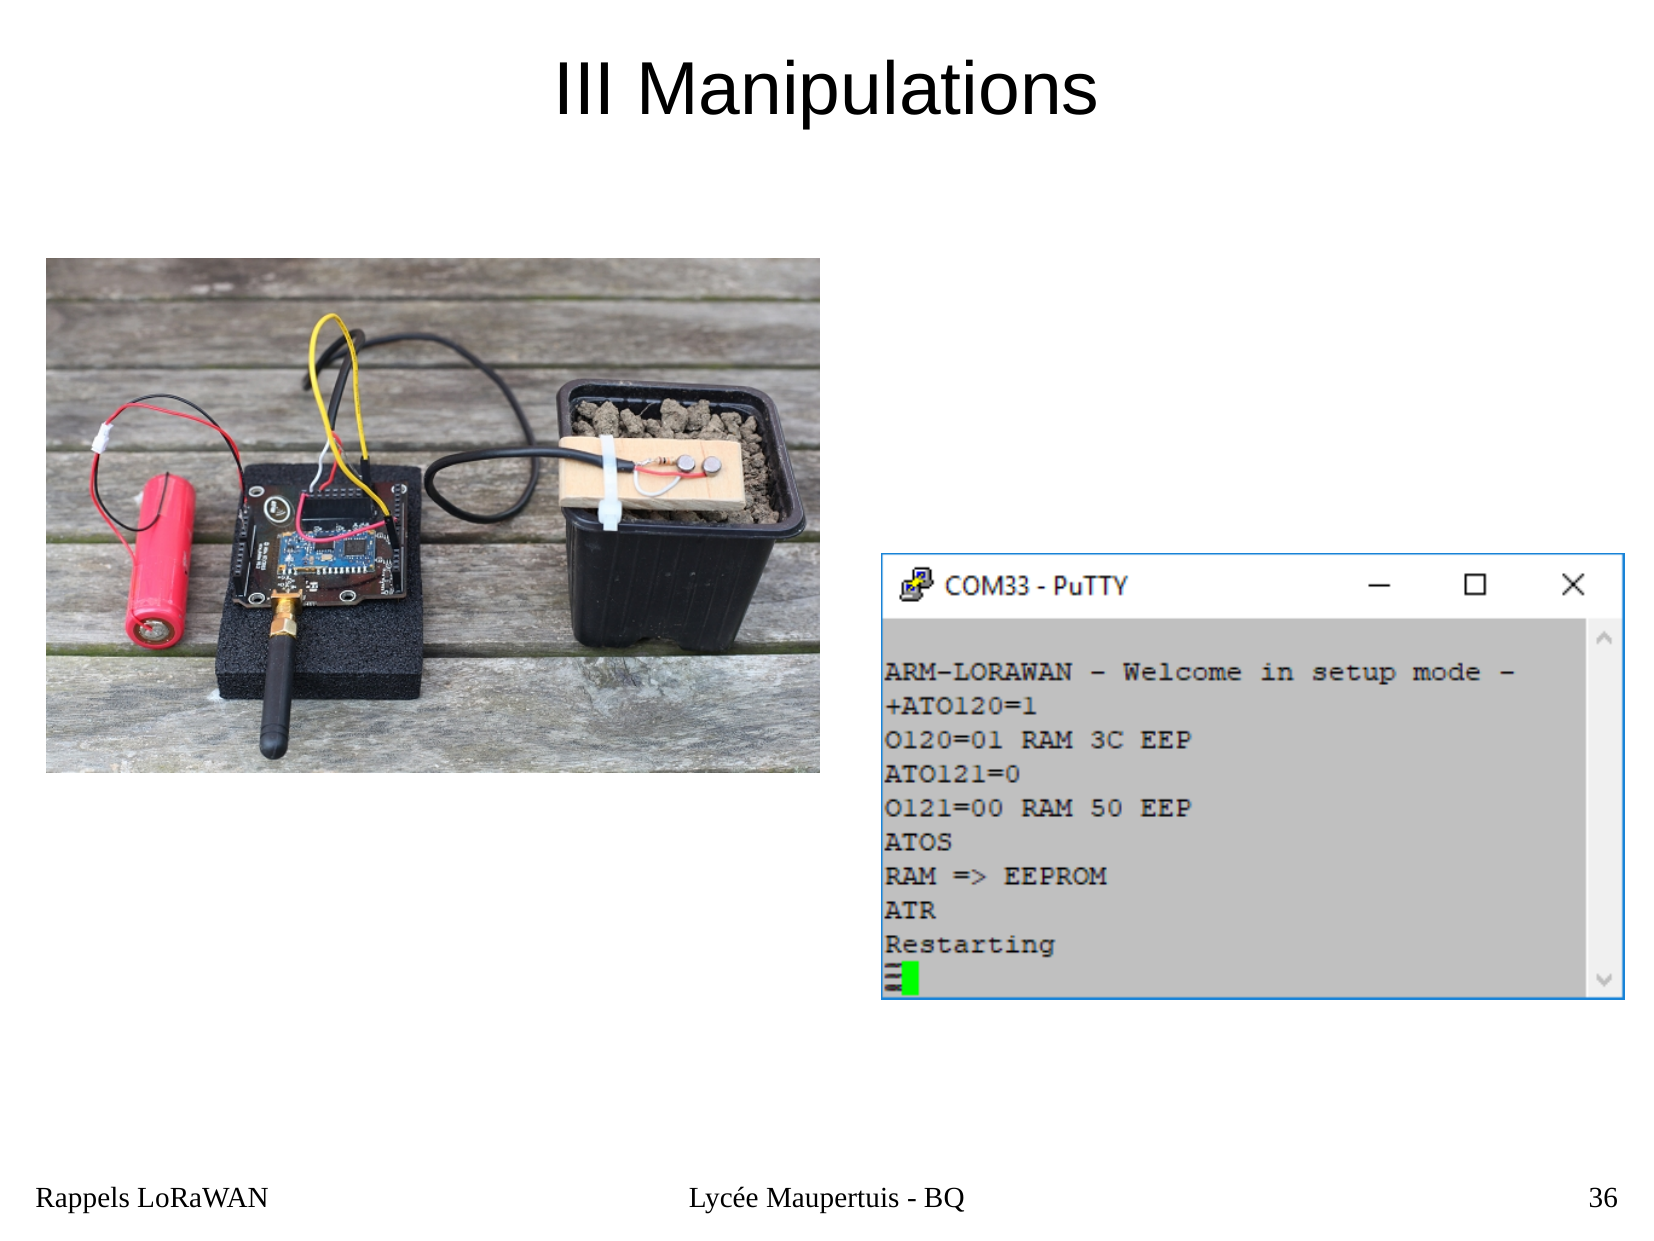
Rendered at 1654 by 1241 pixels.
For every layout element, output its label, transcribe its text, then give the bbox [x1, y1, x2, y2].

picture [881, 553, 1625, 1001]
title III Manipulations [35, 35, 1619, 142]
picture [46, 258, 820, 773]
